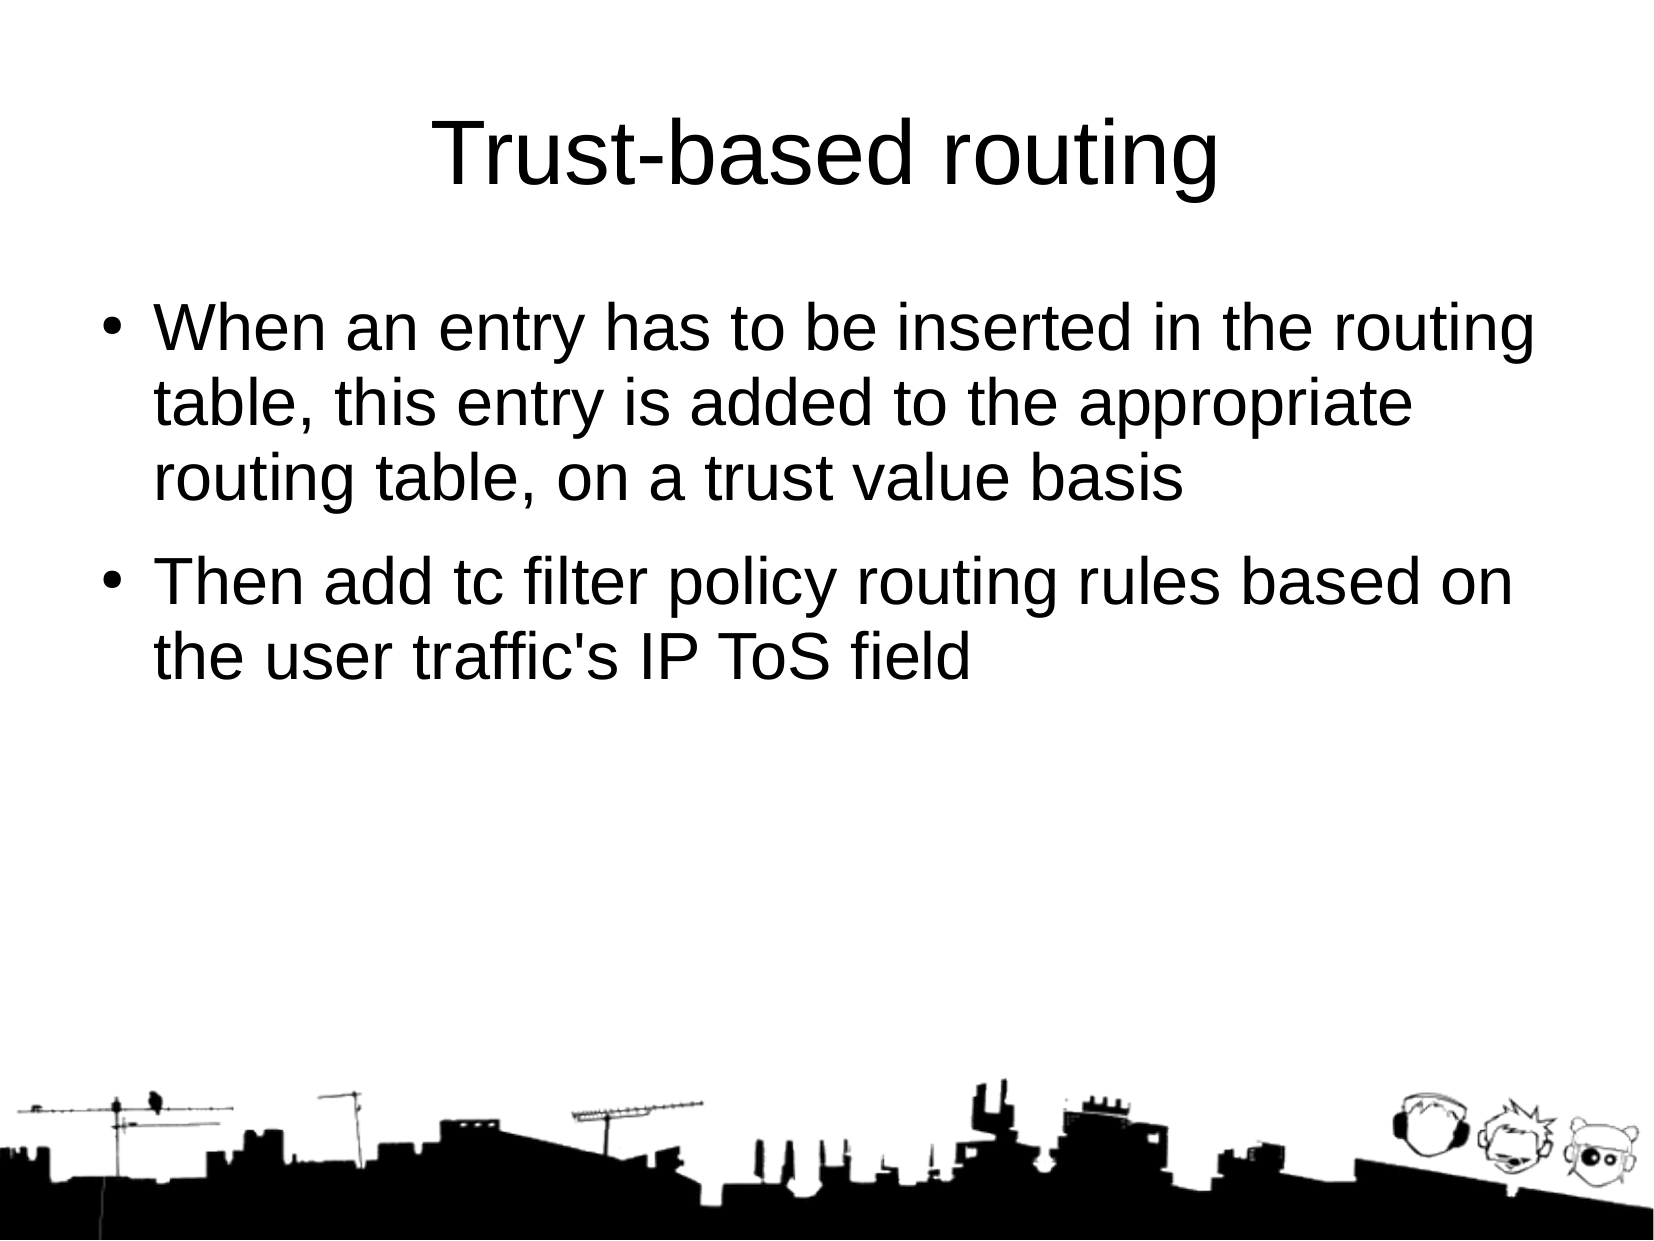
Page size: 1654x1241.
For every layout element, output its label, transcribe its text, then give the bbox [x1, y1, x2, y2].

list When an entry has to be inserted in the routing table, this entry is added to the appropriate routing table, on a trust value basis Then add tc filter policy routing rules based on the user traffic's IP ToS field [82, 290, 1571, 1094]
picture [0, 1077, 1654, 1240]
title Trust-based routing [82, 56, 1571, 250]
